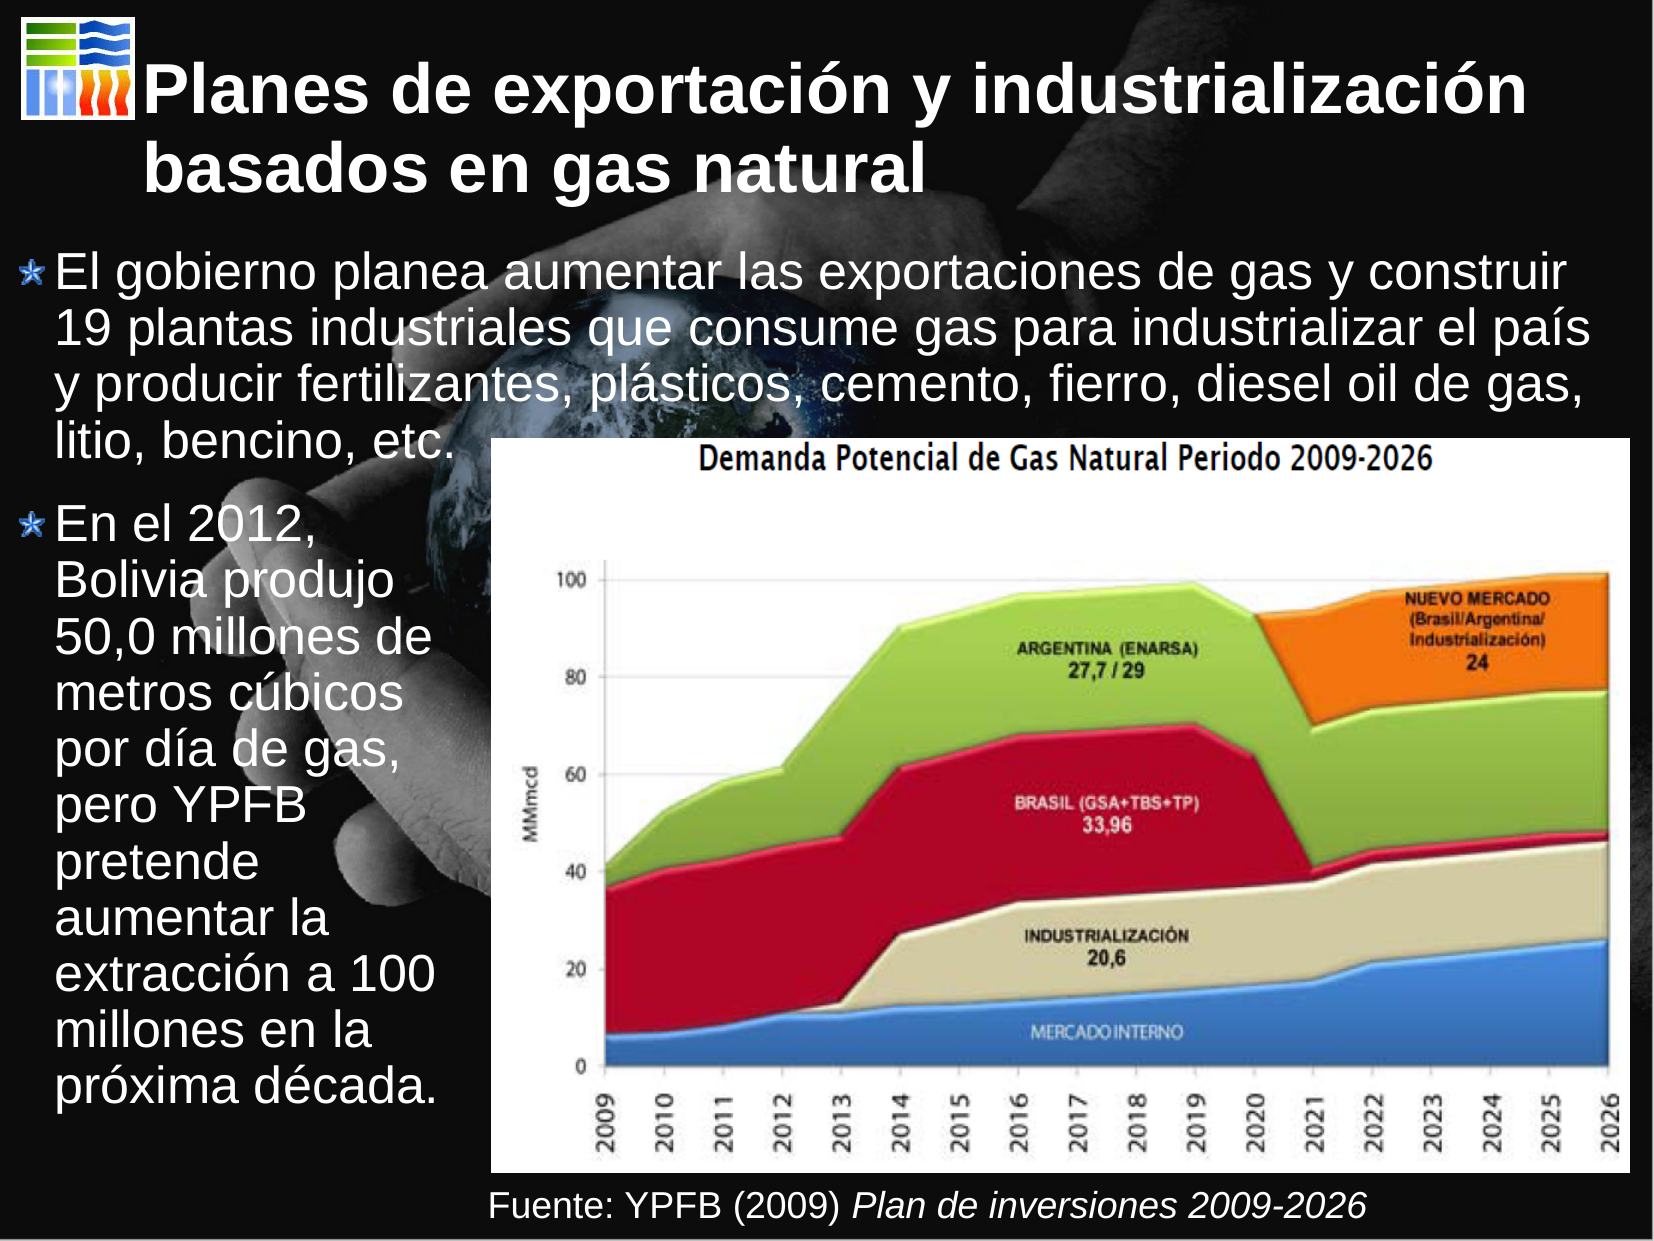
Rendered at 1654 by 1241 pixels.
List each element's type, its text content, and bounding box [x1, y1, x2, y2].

title Planes de exportación y industrialización basados en gas natural [142, 49, 1654, 208]
text_box El gobierno planea aumentar las exportaciones de gas y construir 19 plantas industriales que consume gas para industrializar el país y producir fertilizantes, plásticos, cemento, fierro, diesel oil de gas, litio, bencino, etc. [4, 237, 1612, 489]
text_box Fuente: YPFB (2009) Plan de inversiones 2009-2026 [473, 1177, 1382, 1235]
picture [0, 0, 1654, 1241]
text_box En el 2012, Bolivia produjo 50,0 millones de metros cúbicos por día de gas, pero YPFB pretende aumentar la extracción a 100 millones en la próxima década. [4, 489, 494, 1125]
